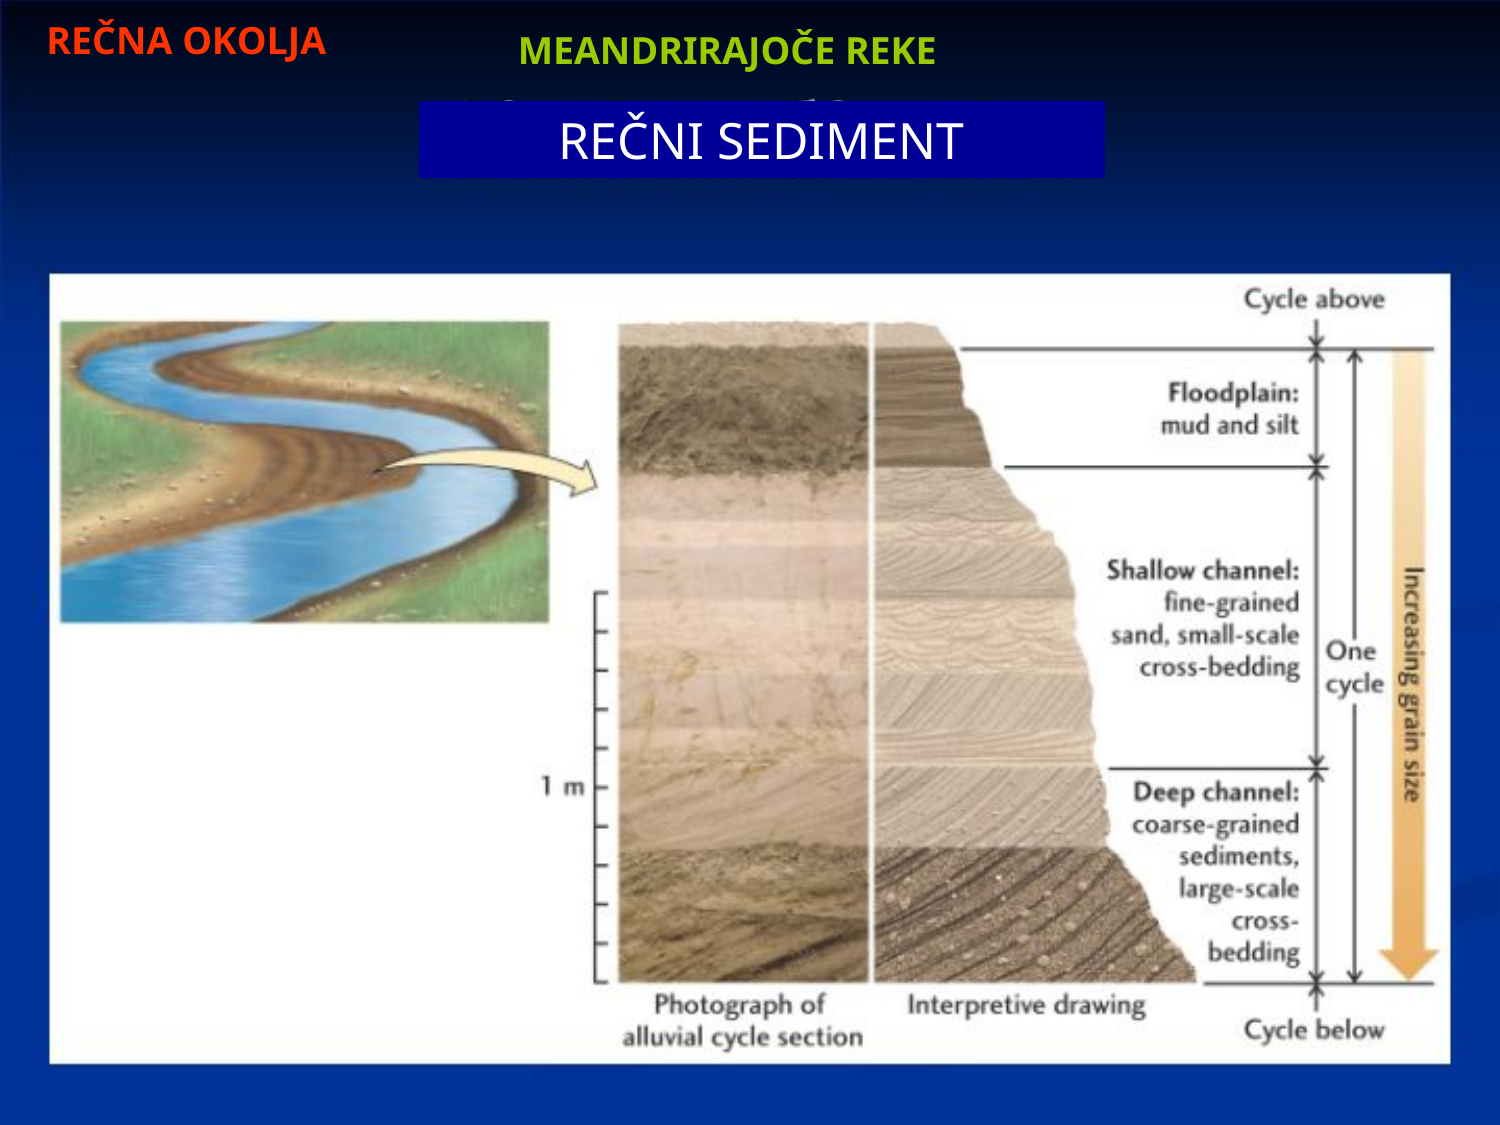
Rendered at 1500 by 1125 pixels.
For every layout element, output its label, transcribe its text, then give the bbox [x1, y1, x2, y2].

text_box REČNA OKOLJA [31, 9, 342, 71]
picture [0, 0, 1500, 1125]
text_box REČNI SEDIMENT [419, 101, 1105, 178]
text_box MEANDRIRAJOČE REKE [503, 18, 953, 80]
